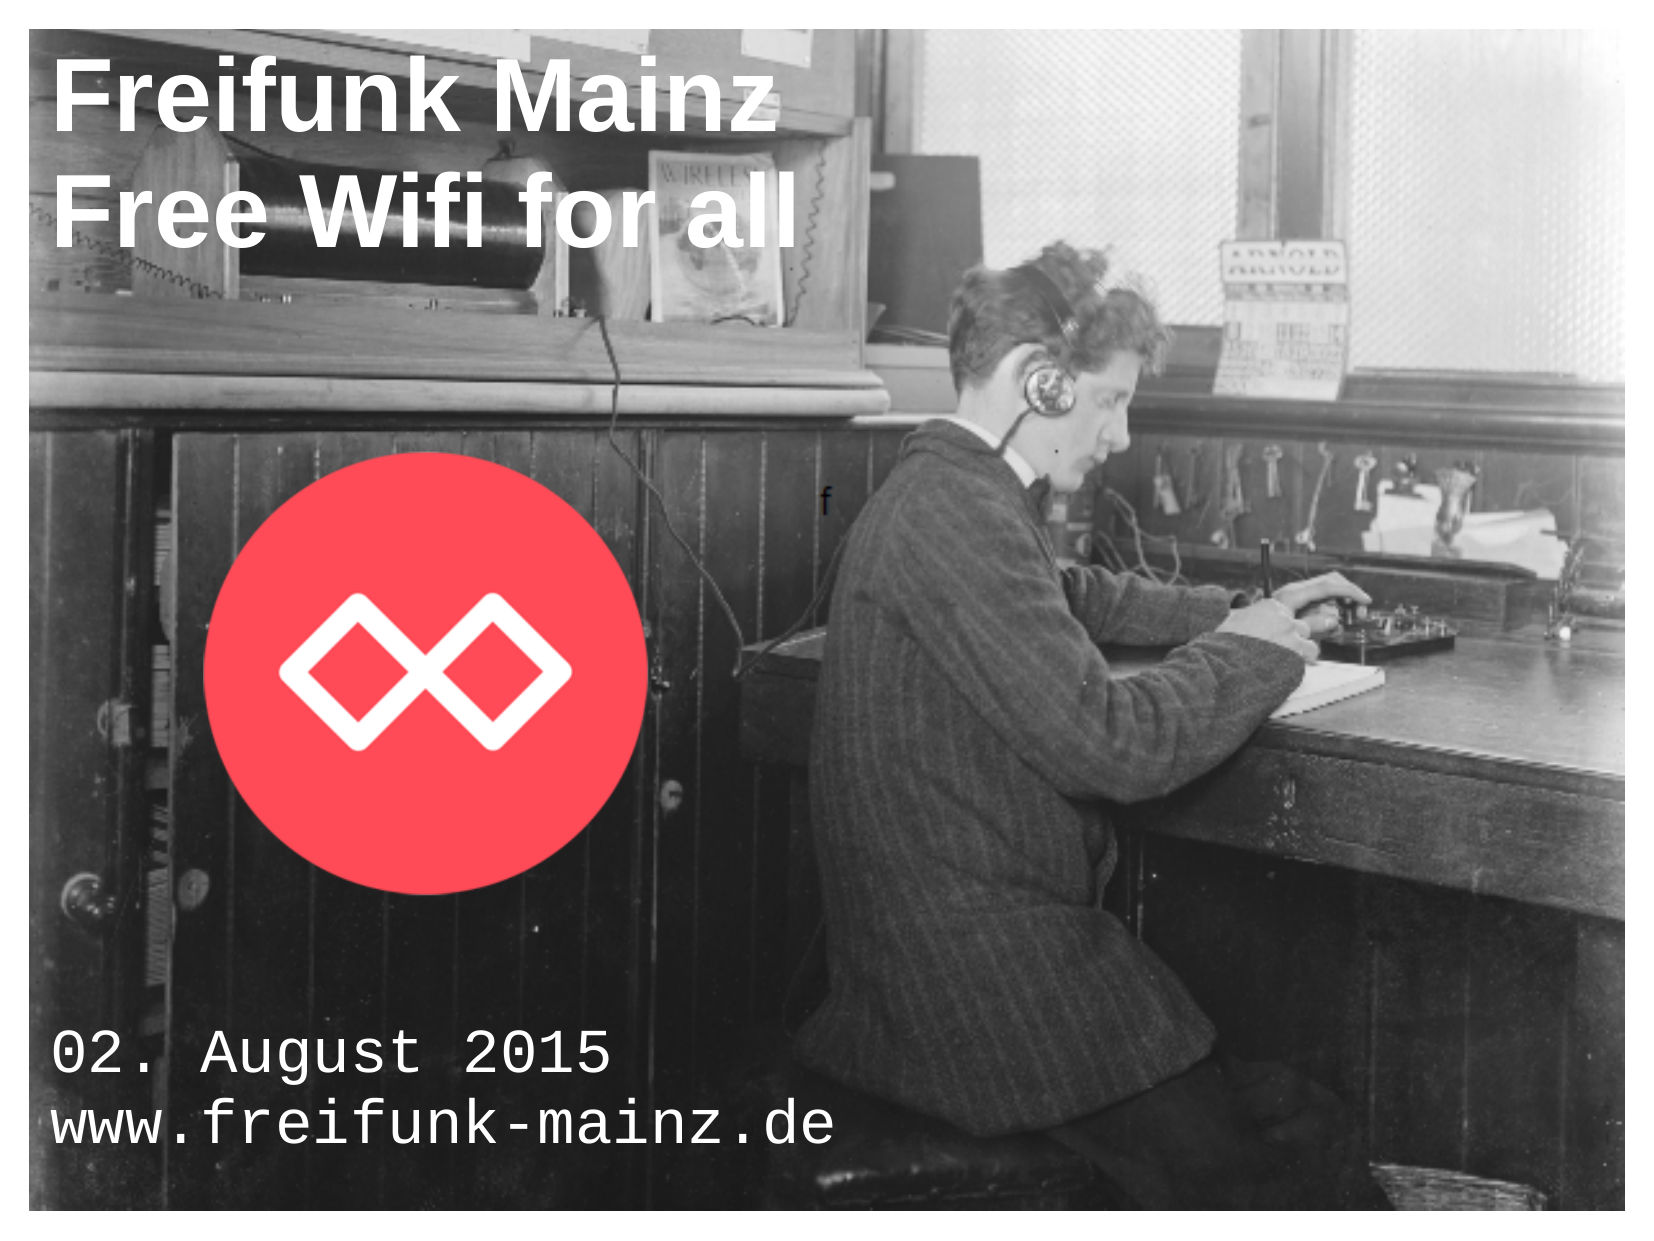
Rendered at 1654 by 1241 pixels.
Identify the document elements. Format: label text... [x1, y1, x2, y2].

picture [17, 29, 1625, 1211]
text_box 02. August 2015 www.freifunk-mainz.de [35, 1013, 853, 1192]
text_box Freifunk Mainz Free Wifi for all [35, 29, 818, 277]
